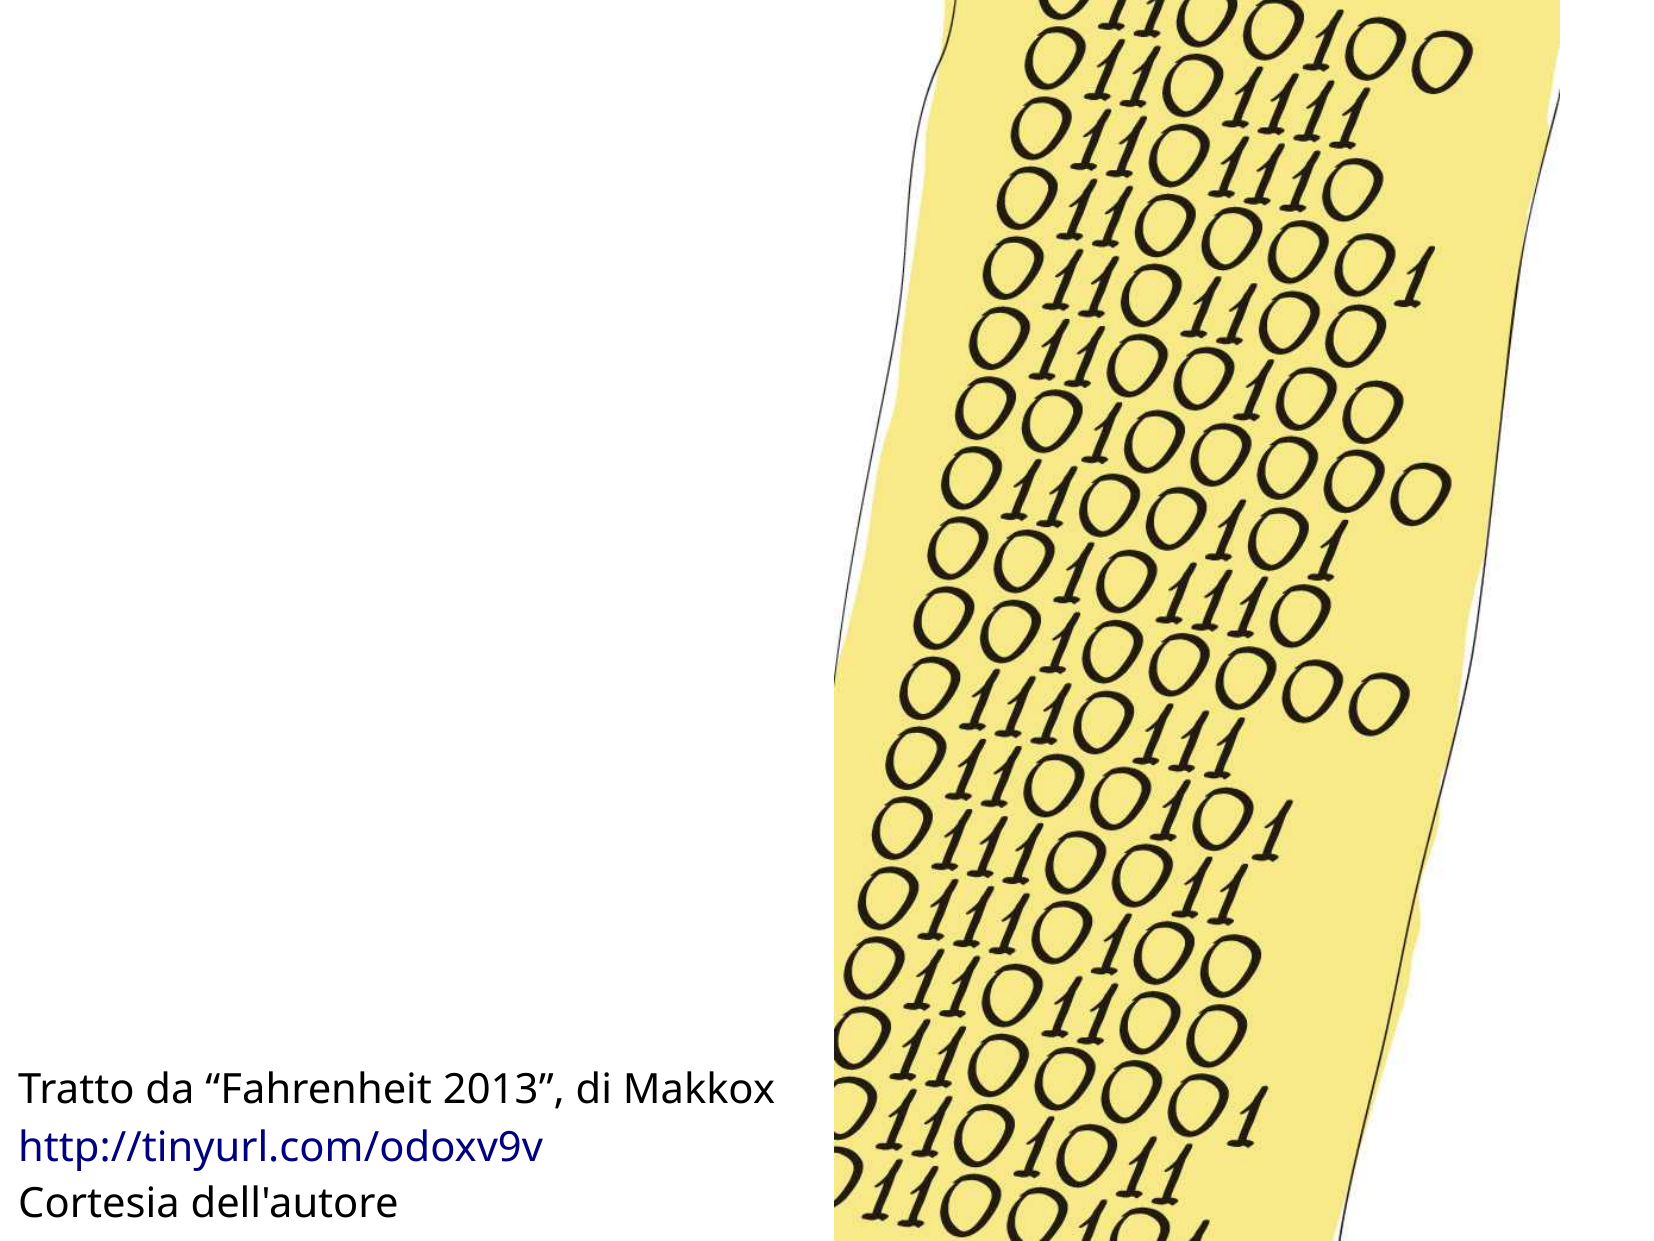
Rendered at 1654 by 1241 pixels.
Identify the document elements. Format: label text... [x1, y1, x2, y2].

picture [834, 1236, 1560, 1241]
picture [834, 0, 1560, 1051]
text_box Tratto da “Fahrenheit 2013”, di Makkox http://tinyurl.com/odoxv9v Cortesia dell'autore [3, 1051, 1598, 1236]
